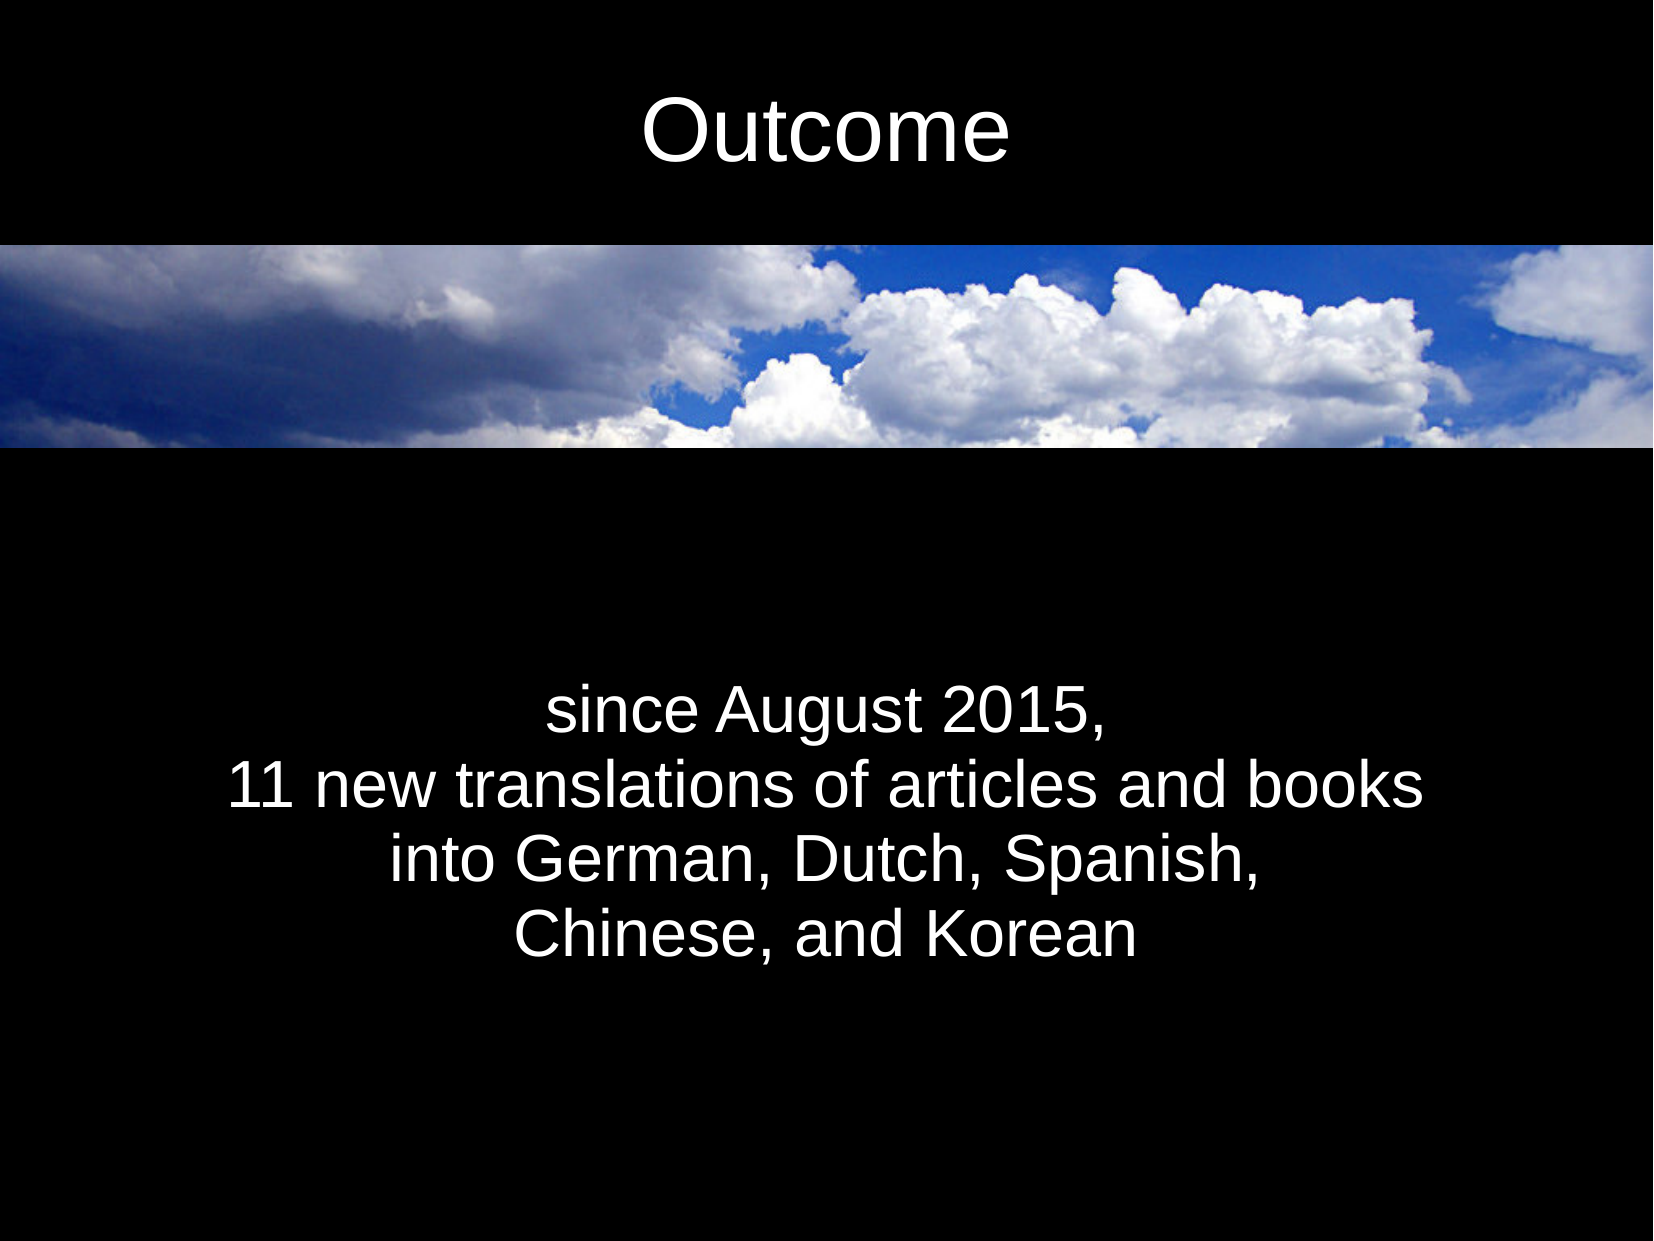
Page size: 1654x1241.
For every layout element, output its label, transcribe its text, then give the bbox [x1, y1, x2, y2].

title Outcome [82, 49, 1571, 211]
subtitle since August 2015, 11 new translations of articles and books into German, Dutch, Spanish, Chinese, and Korean [82, 510, 1571, 1133]
picture [0, 245, 1653, 448]
